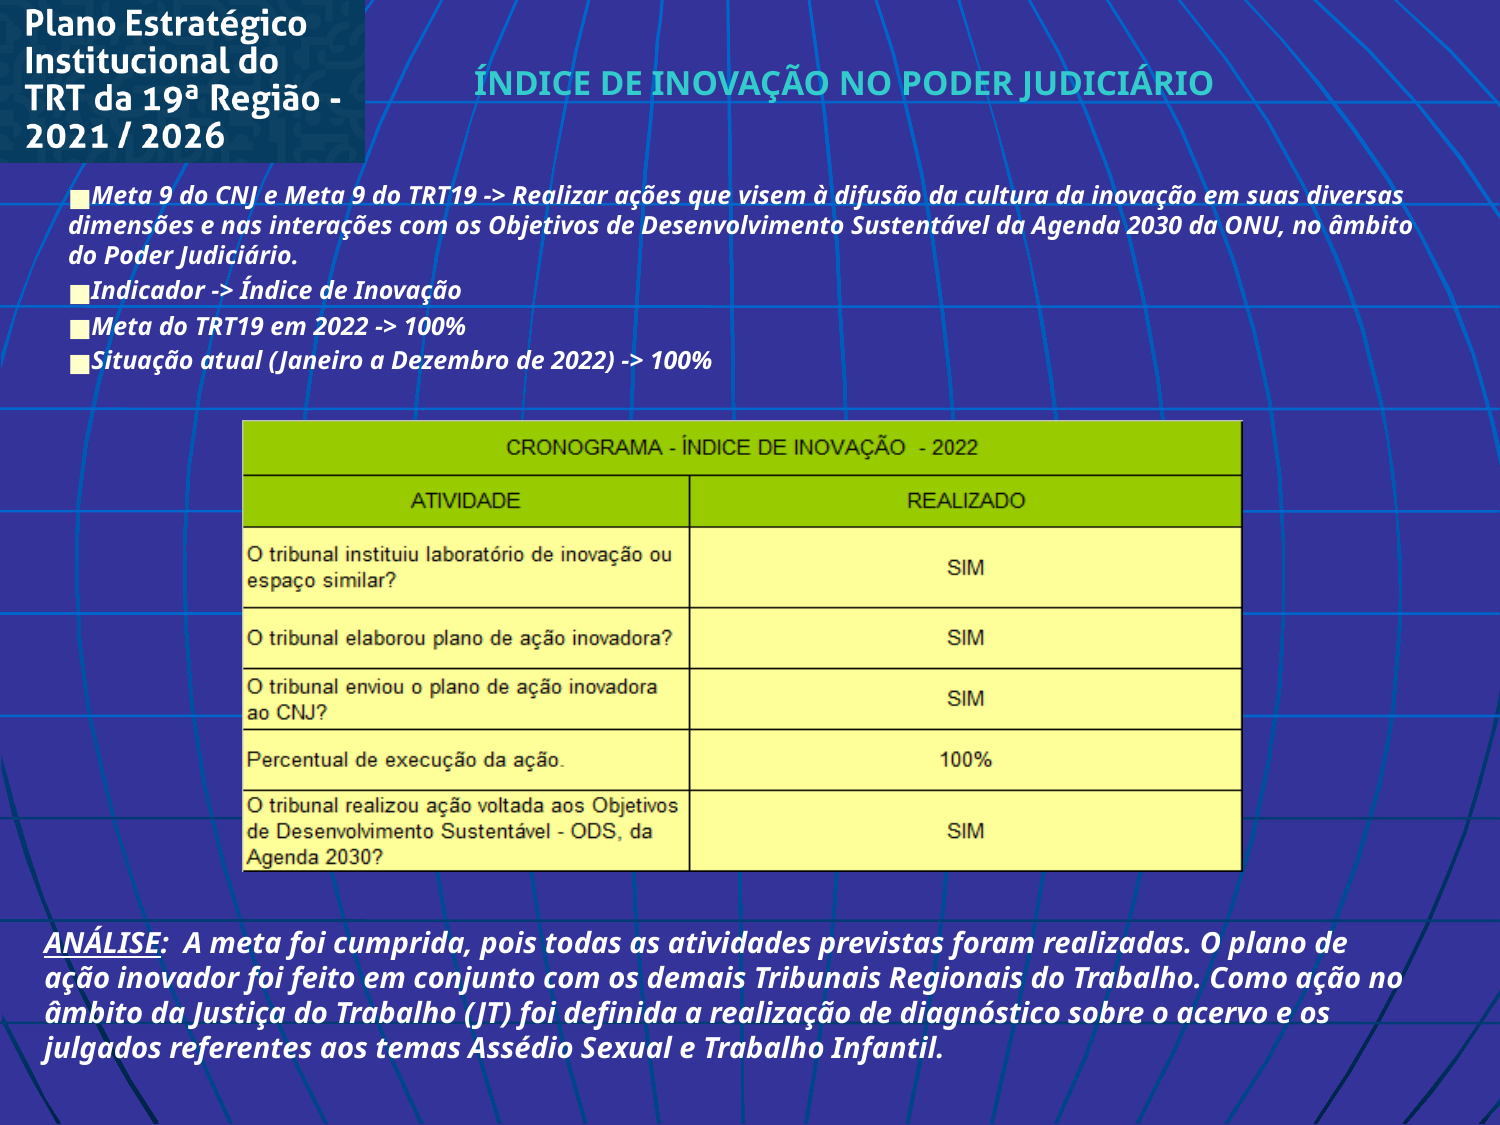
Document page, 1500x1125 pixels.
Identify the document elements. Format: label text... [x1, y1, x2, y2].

text_box ÍNDICE DE INOVAÇÃO NO PODER JUDICIÁRIO [365, 54, 1448, 110]
text_box Meta 9 do CNJ e Meta 9 do TRT19 -> Realizar ações que visem à difusão da cultura da inovação em suas diversas dimensões e nas interações com os Objetivos de Desenvolvimento Sustentável da Agenda 2030 da ONU, no âmbito do Poder Judiciário. Indicador -> Índice de Inovação Meta do TRT19 em 2022 -> 100% Situação atual (Janeiro a Dezembro de 2022) -> 100% [53, 172, 1459, 374]
text_box ANÁLISE: A meta foi cumprida, pois todas as atividades previstas foram realizadas. O plano de ação inovador foi feito em conjunto com os demais Tribunais Regionais do Trabalho. Como ação no âmbito da Justiça do Trabalho (JT) foi definida a realização de diagnóstico sobre o acervo e os julgados referentes aos temas Assédio Sexual e Trabalho Infantil. [29, 916, 1436, 1094]
picture [0, 0, 365, 163]
picture [242, 420, 1243, 872]
